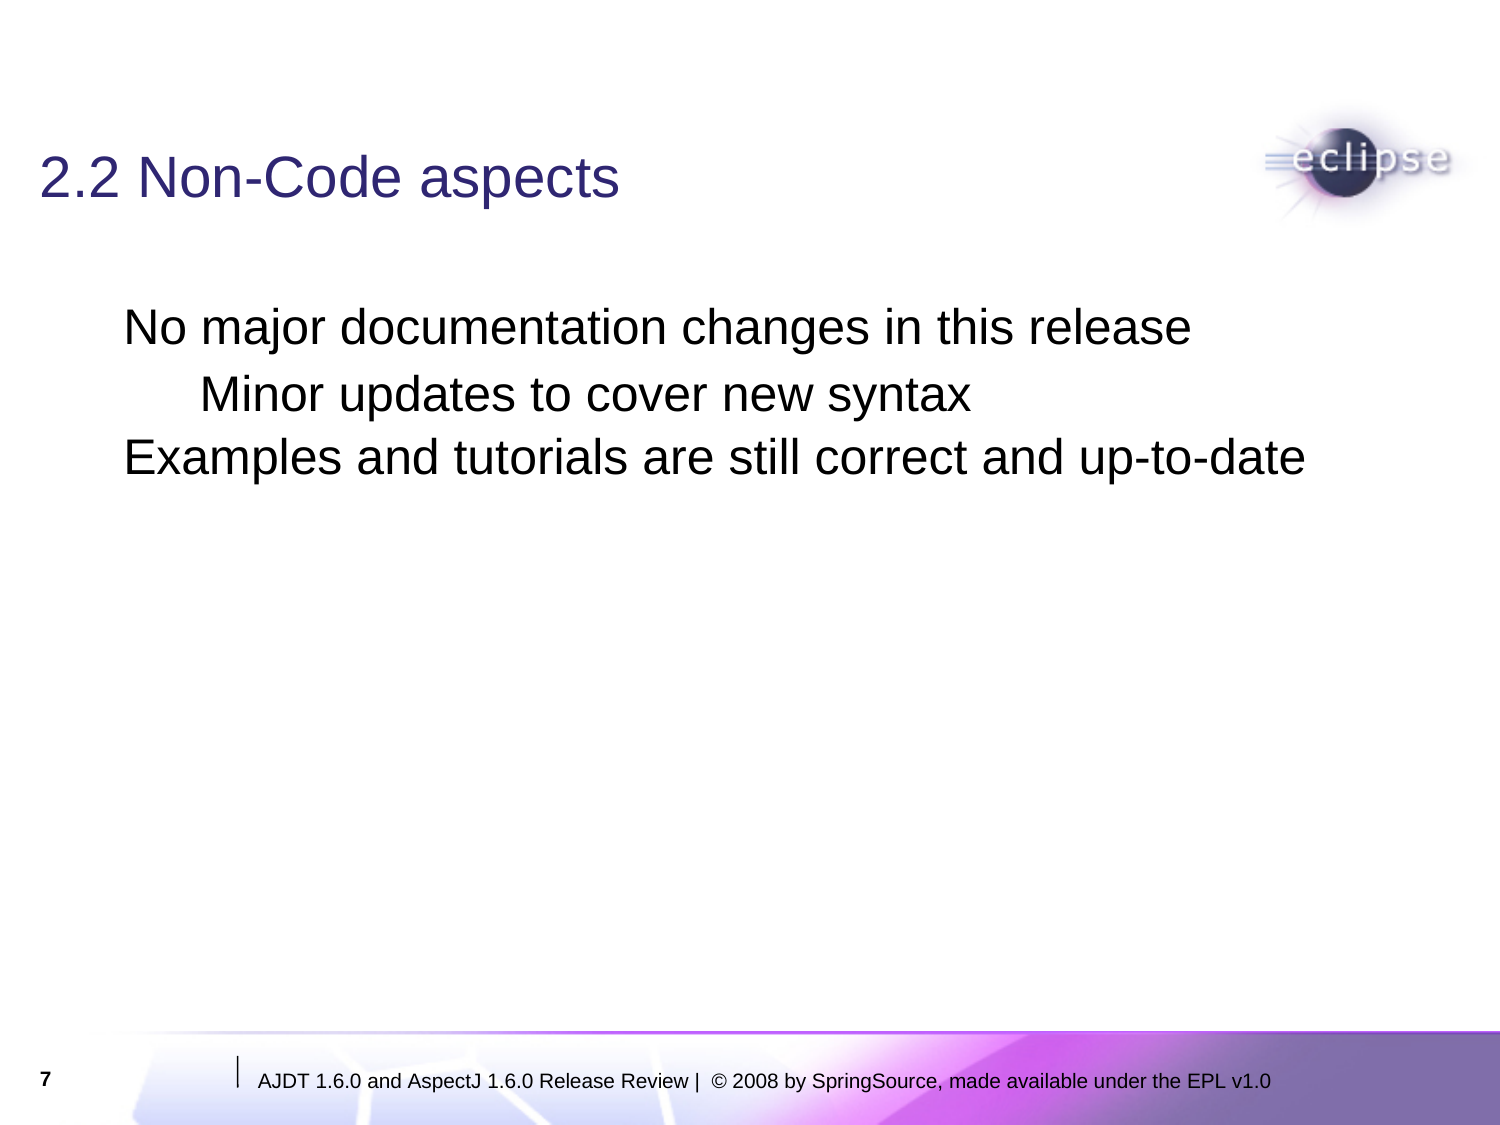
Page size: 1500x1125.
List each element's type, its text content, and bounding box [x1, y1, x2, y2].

title 2.2 Non-Code aspects [25, 142, 1378, 225]
picture [1234, 30, 1488, 284]
picture [0, 1031, 1500, 1125]
list No major documentation changes in this release Minor updates to cover new syntax Examples and tutorials are still correct and up-to-date [108, 291, 1378, 932]
